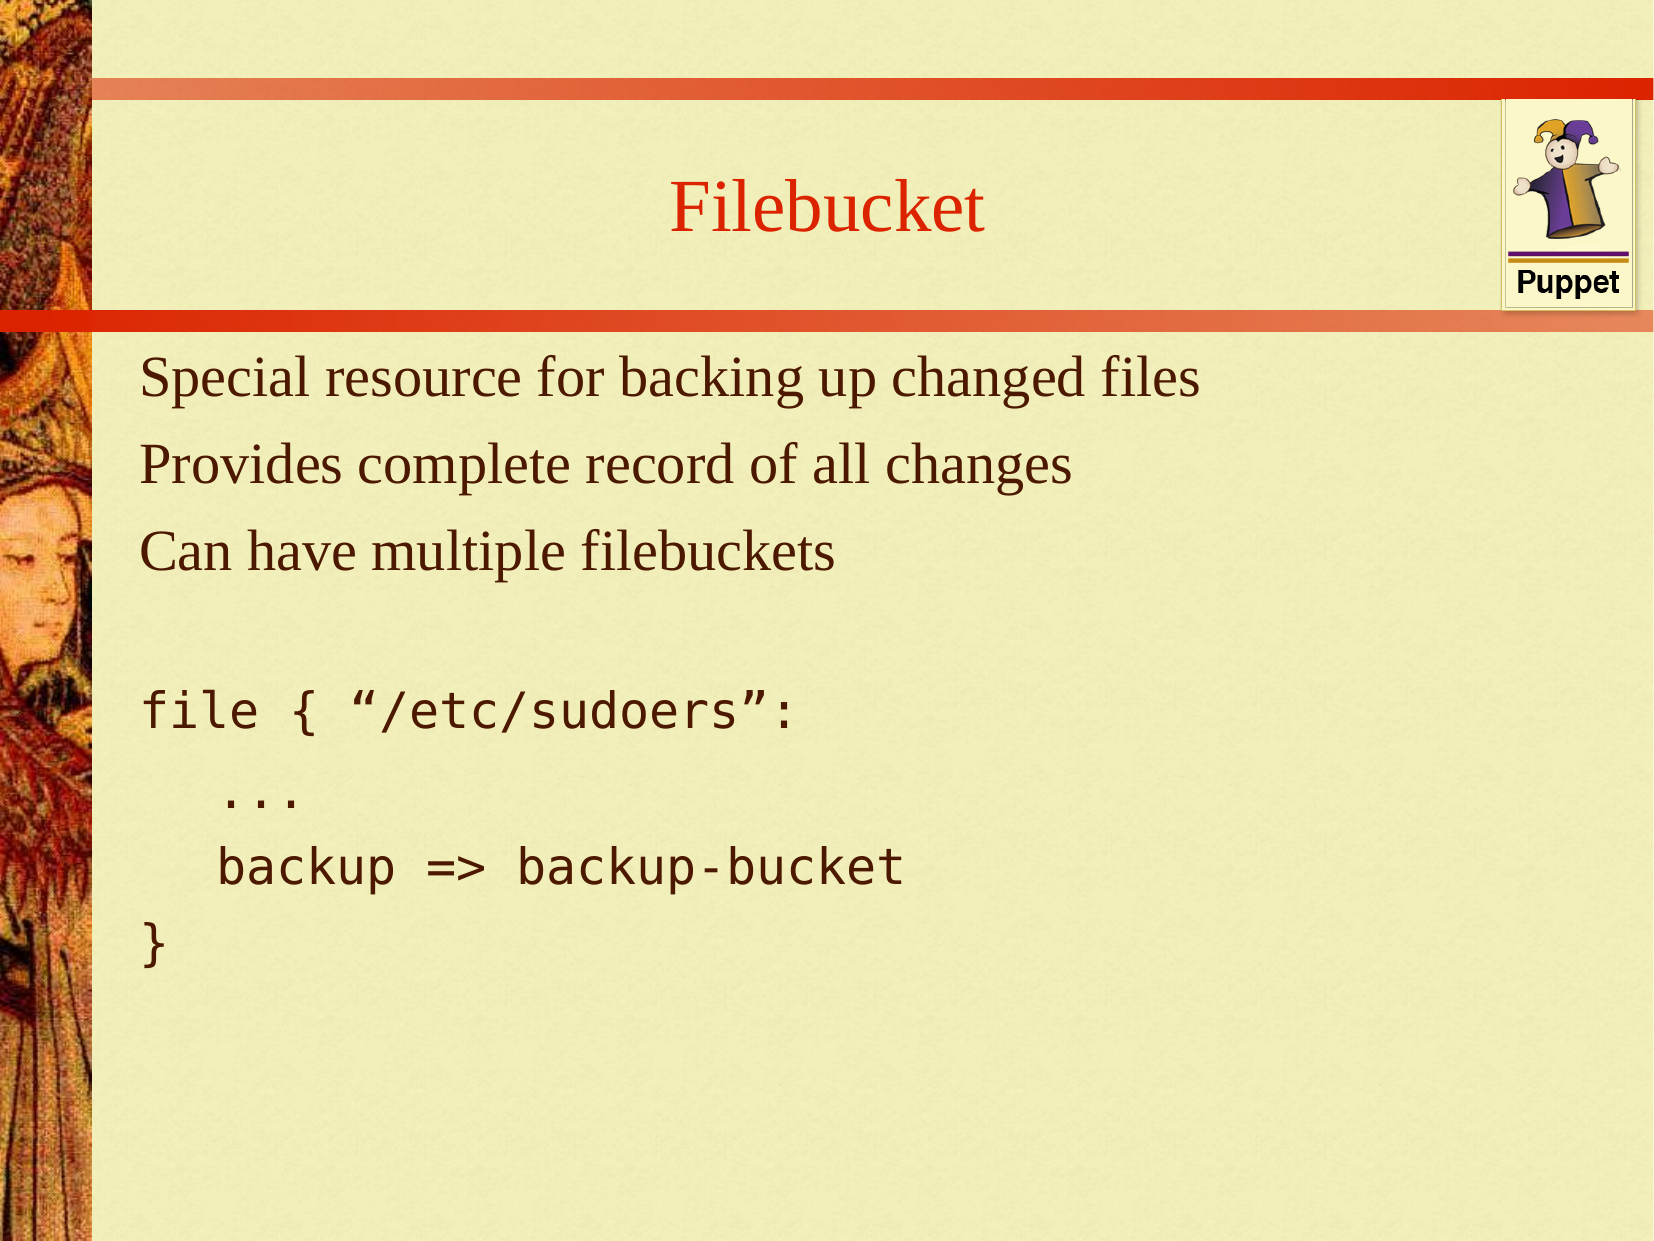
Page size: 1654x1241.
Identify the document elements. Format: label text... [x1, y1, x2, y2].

list Special resource for backing up changed files Provides complete record of all changes Can have multiple filebuckets file { “/etc/sudoers”: ... backup => backup-bucket } [121, 344, 1534, 1127]
picture [0, 0, 1654, 1241]
title Filebucket [121, 102, 1534, 311]
